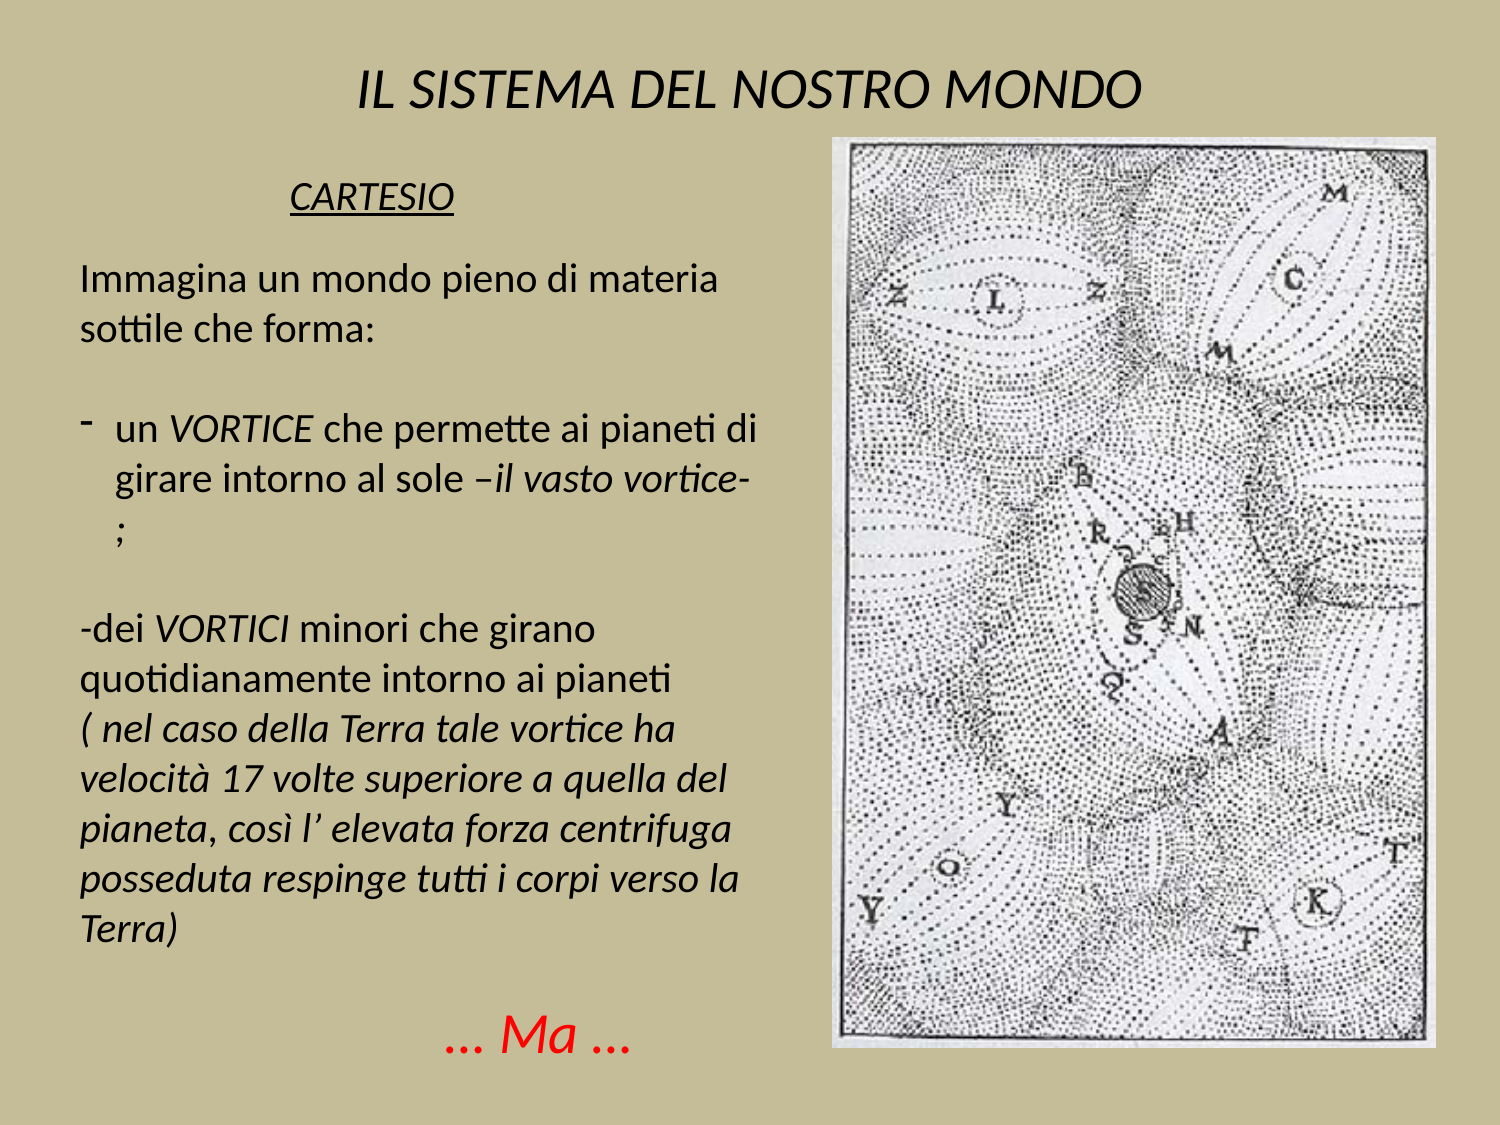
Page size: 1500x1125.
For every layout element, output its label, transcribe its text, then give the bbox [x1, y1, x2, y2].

text_box … Ma … [430, 987, 668, 1073]
text_box Immagina un mondo pieno di materia sottile che forma: un VORTICE che permette ai pianeti di girare intorno al sole –il vasto vortice- ; -dei VORTICI minori che girano quotidianamente intorno ai pianeti ( nel caso della Terra tale vortice ha velocità 17 volte superiore a quella del pianeta, così l’ elevata forza centrifuga posseduta respinge tutti i corpi verso la Terra) [64, 243, 774, 959]
text_box CARTESIO [100, 160, 644, 226]
picture [832, 137, 1436, 1048]
text_box IL SISTEMA DEL NOSTRO MONDO [218, 42, 1282, 128]
